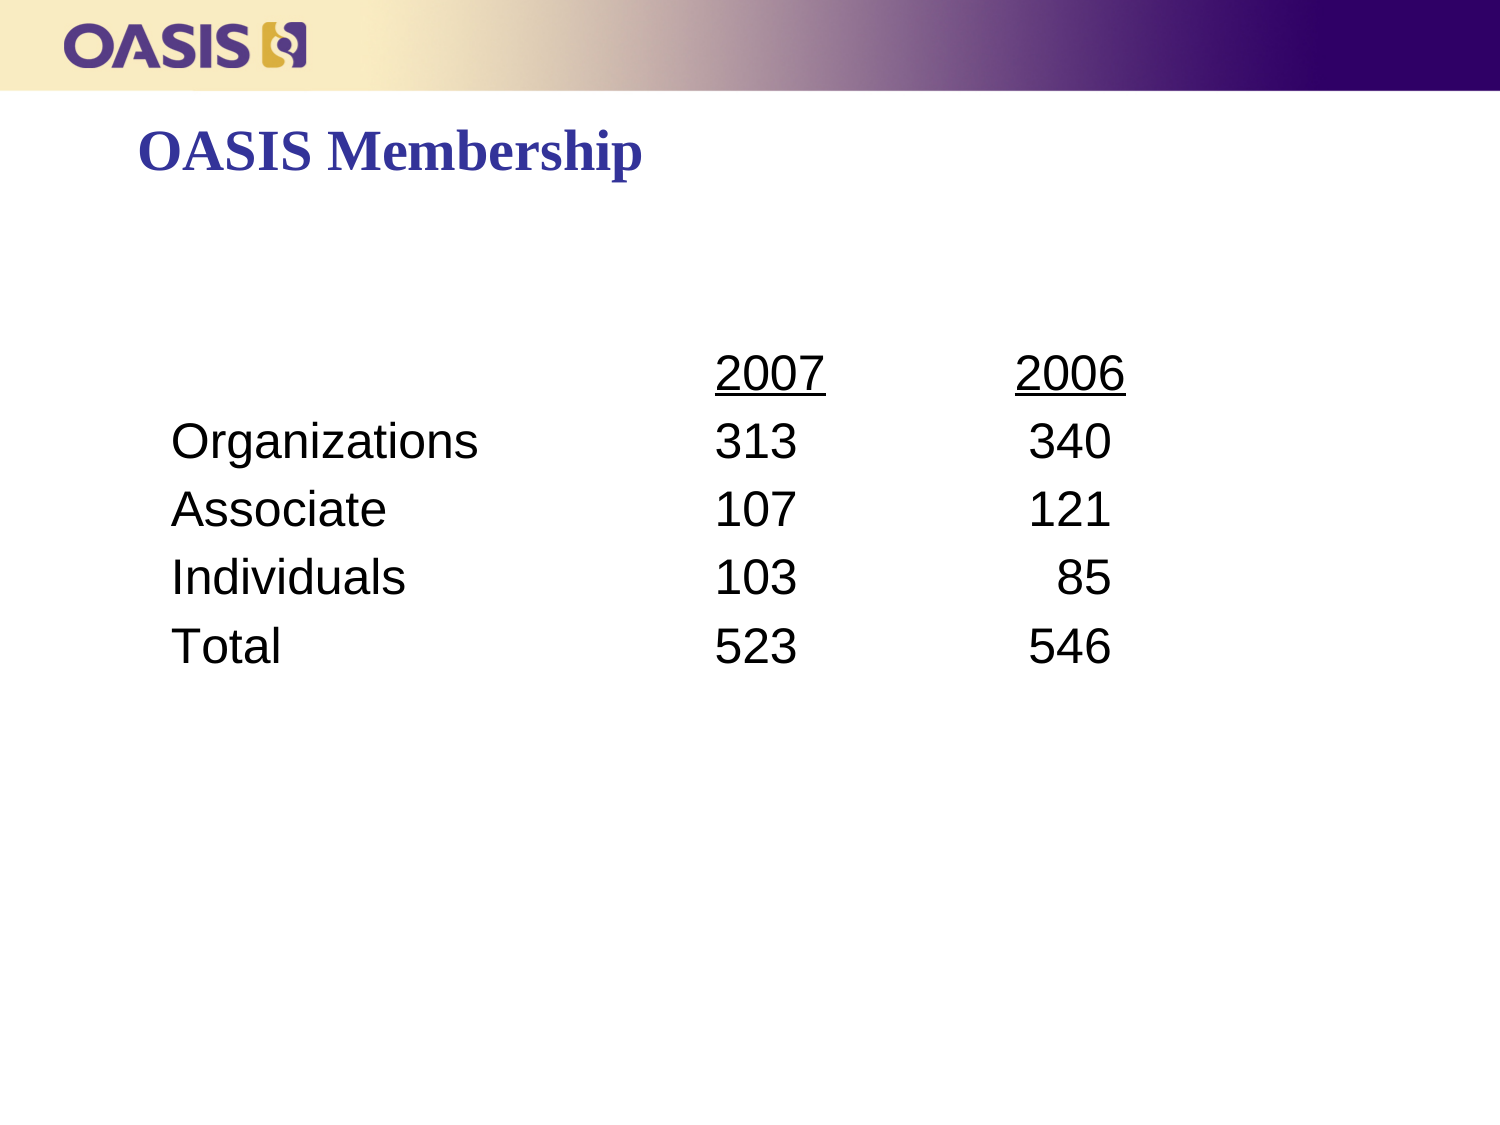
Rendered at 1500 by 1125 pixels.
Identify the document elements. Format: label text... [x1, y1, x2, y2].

text_box OASIS Membership [122, 110, 660, 191]
picture [0, 0, 1500, 1125]
list 2007 2006 Organizations 313 340 Associate 107 121 Individuals 103 85 Total 523 546 [99, 337, 1275, 1022]
